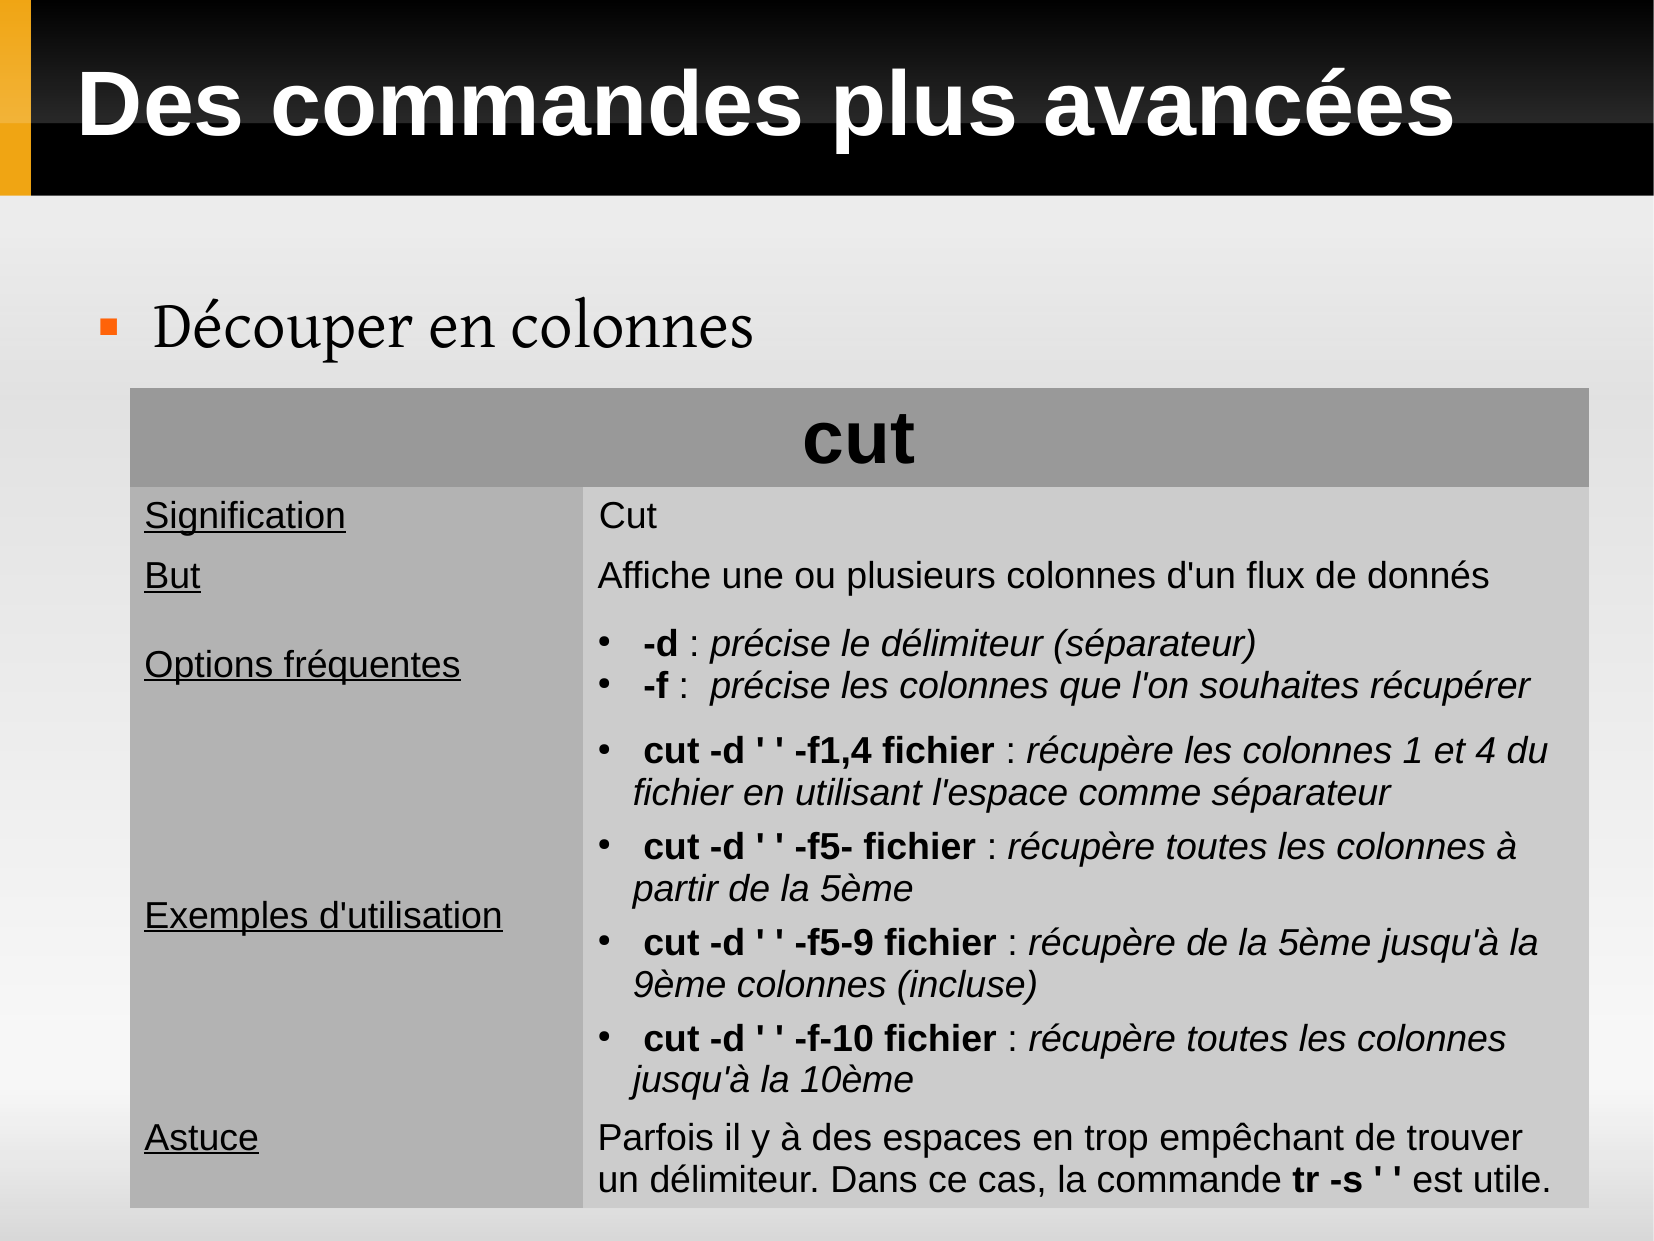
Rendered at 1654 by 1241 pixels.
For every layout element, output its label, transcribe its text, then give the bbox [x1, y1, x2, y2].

table_cell Options fréquentes [130, 606, 583, 722]
table_cell Exemples d'utilisation [130, 722, 583, 1109]
table_cell Signification [130, 487, 583, 545]
table_cell But [130, 545, 583, 606]
picture [0, 0, 1654, 1241]
table_cell Parfois il y à des espaces en trop empêchant de trouver un délimiteur. Dans ce cas, la commande tr -s ' ' est utile. [583, 1109, 1589, 1208]
table_cell -d : précise le délimiteur (séparateur) -f : précise les colonnes que l'on souhaites récupérer [583, 606, 1589, 722]
table_cell Cut [583, 487, 1589, 545]
table_header cut [130, 388, 1589, 487]
list Découper en colonnes [82, 290, 1571, 1109]
table_cell Affiche une ou plusieurs colonnes d'un flux de donnés [583, 545, 1589, 606]
table_cell cut -d ' ' -f1,4 fichier : récupère les colonnes 1 et 4 du fichier en utilisant l'espace comme séparateur cut -d ' ' -f5- fichier : récupère toutes les colonnes à partir de la 5ème cut -d ' ' -f5-9 fichier : récupère de la 5ème jusqu'à la 9ème colonnes (incluse) cut -d ' ' -f-10 fichier : récupère toutes les colonnes jusqu'à la 10ème [583, 722, 1589, 1109]
title Des commandes plus avancées [76, 0, 1565, 208]
table_cell Astuce [130, 1109, 583, 1208]
